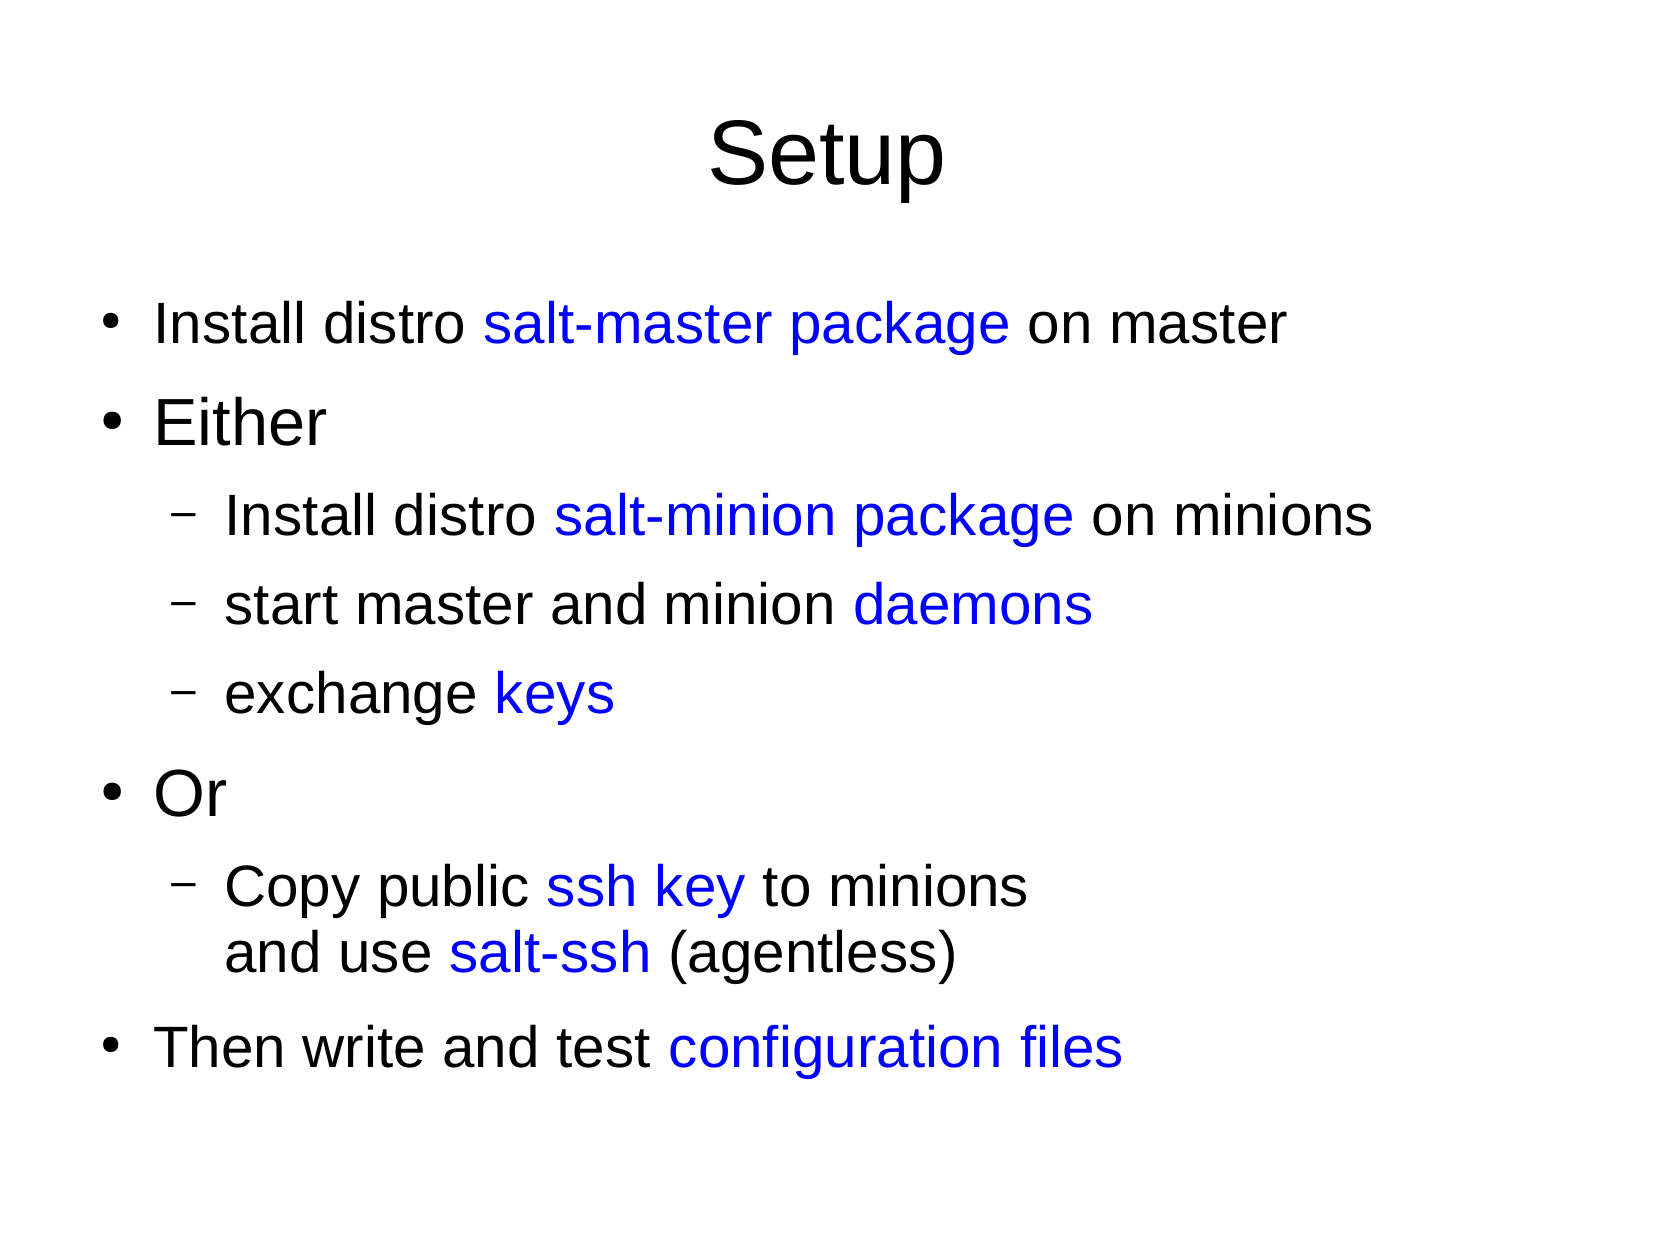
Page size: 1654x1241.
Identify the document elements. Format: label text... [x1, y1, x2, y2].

title Setup [82, 49, 1571, 257]
list Install distro salt-master package on master Either Install distro salt-minion package on minions start master and minion daemons exchange keys Or Copy public ssh key to minions and use salt-ssh (agentless) Then write and test configuration files [82, 290, 1571, 1201]
